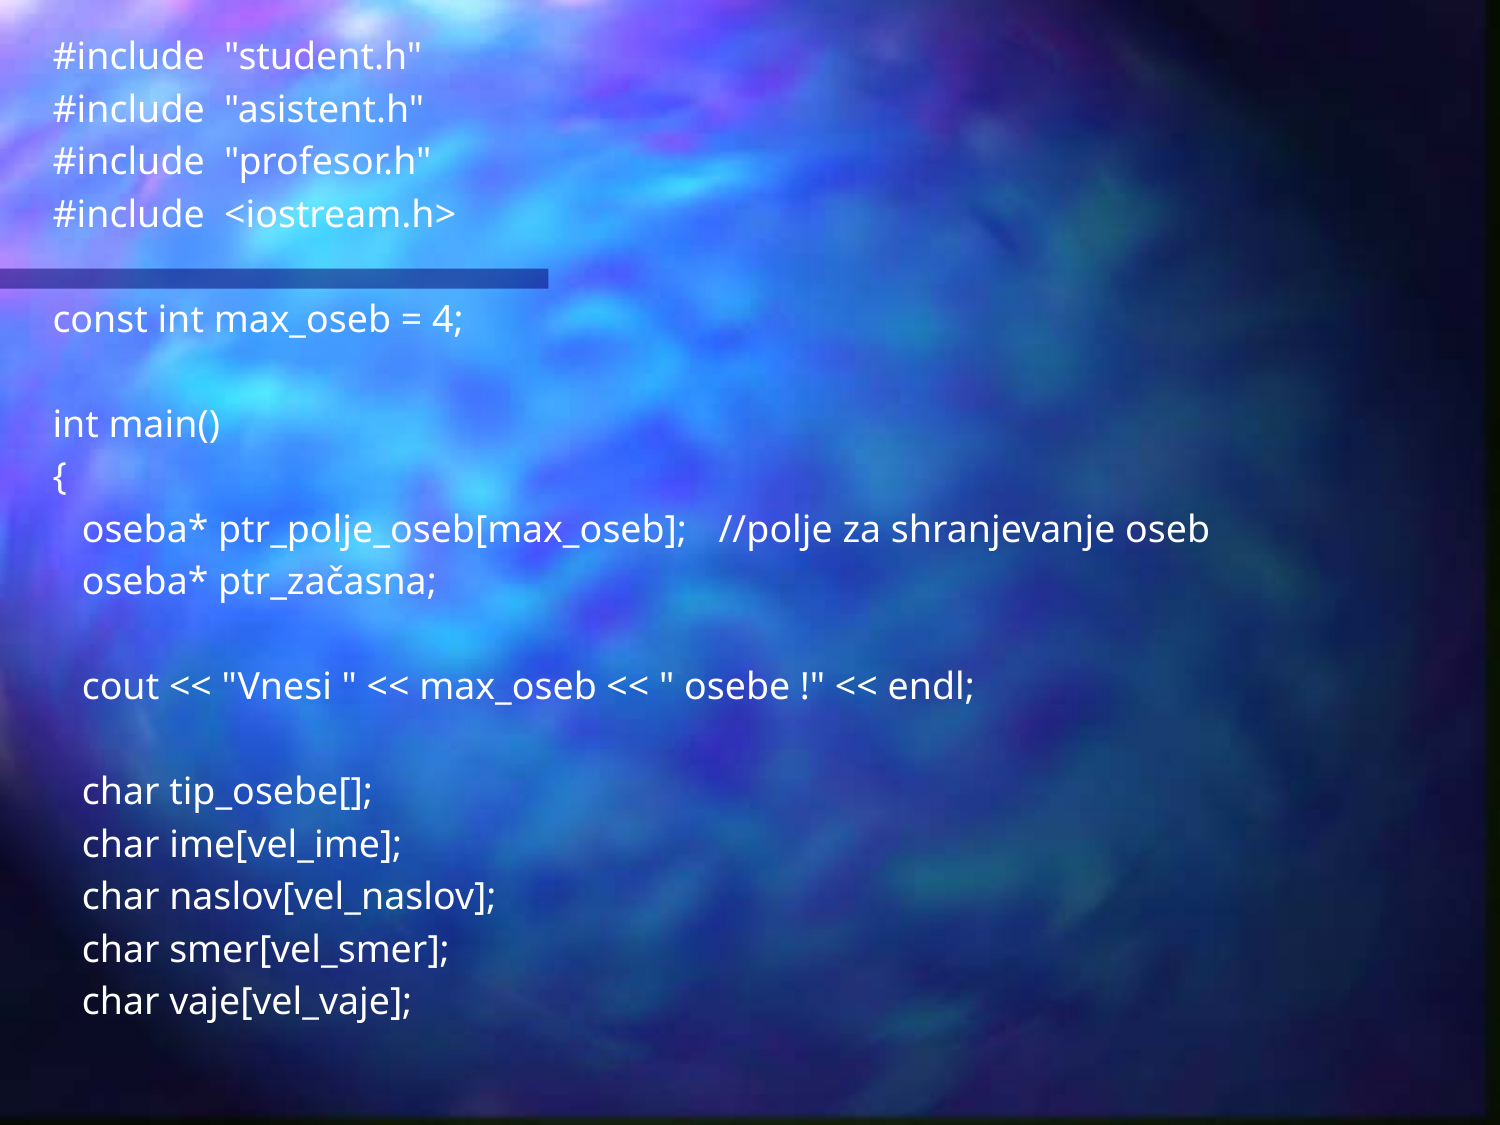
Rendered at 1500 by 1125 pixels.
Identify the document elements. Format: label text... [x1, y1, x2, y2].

list #include "student.h" #include "asistent.h" #include "profesor.h" #include <iostream.h> const int max_oseb = 4; int main() { oseba* ptr_polje_oseb[max_oseb]; //polje za shranjevanje oseb oseba* ptr_začasna; cout << "Vnesi " << max_oseb << " osebe !" << endl; char tip_osebe[]; char ime[vel_ime]; char naslov[vel_naslov]; char smer[vel_smer]; char vaje[vel_vaje]; [37, 24, 1388, 1000]
picture [193, 1004, 203, 1012]
picture [258, 1000, 265, 1011]
picture [128, 1004, 138, 1012]
picture [0, 0, 1500, 1125]
picture [175, 1000, 182, 1011]
picture [343, 1004, 353, 1012]
picture [325, 1000, 332, 1011]
